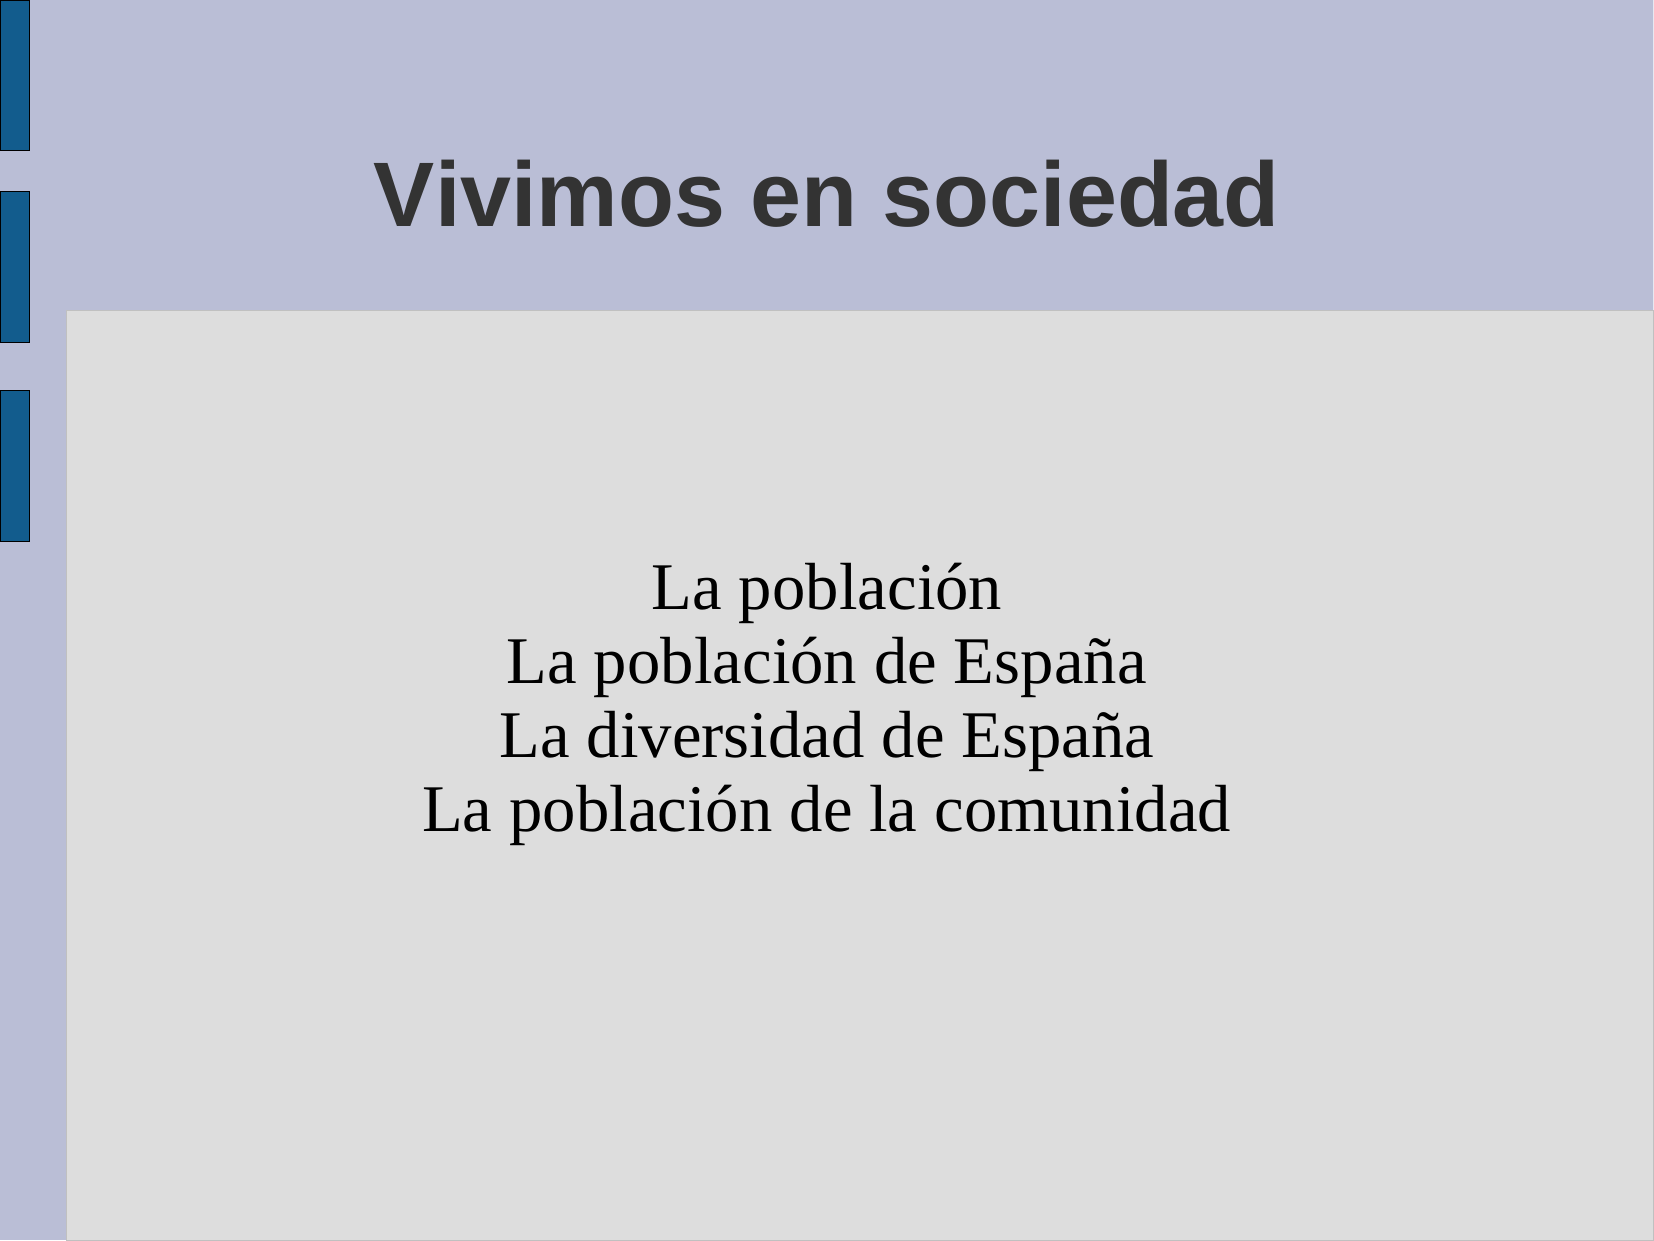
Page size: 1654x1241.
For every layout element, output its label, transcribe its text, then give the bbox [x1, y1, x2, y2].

subtitle La población La población de España La diversidad de España La población de la comunidad [121, 344, 1534, 1127]
title Vivimos en sociedad [121, 91, 1534, 299]
